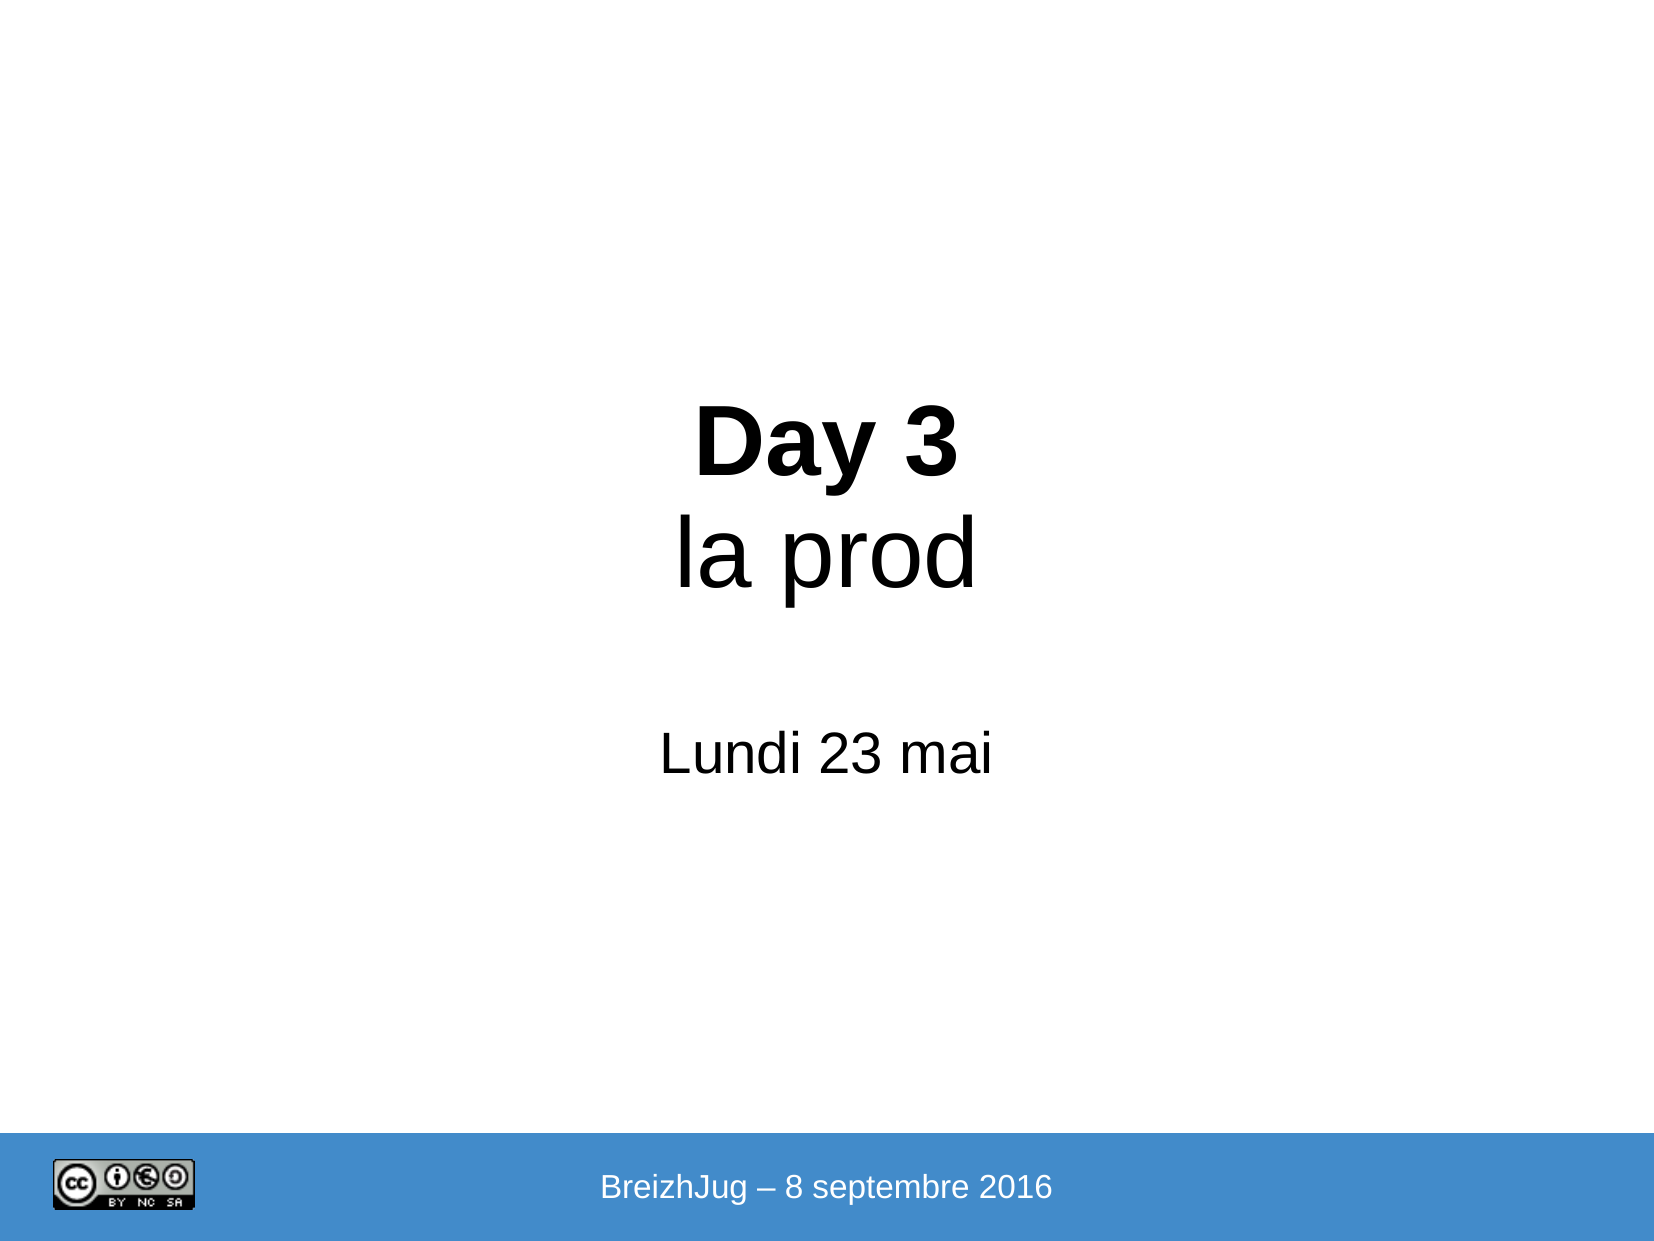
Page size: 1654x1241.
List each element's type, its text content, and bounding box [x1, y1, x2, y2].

picture [53, 1159, 195, 1210]
subtitle Day 3 la prod Lundi 23 mai [82, 49, 1571, 1010]
